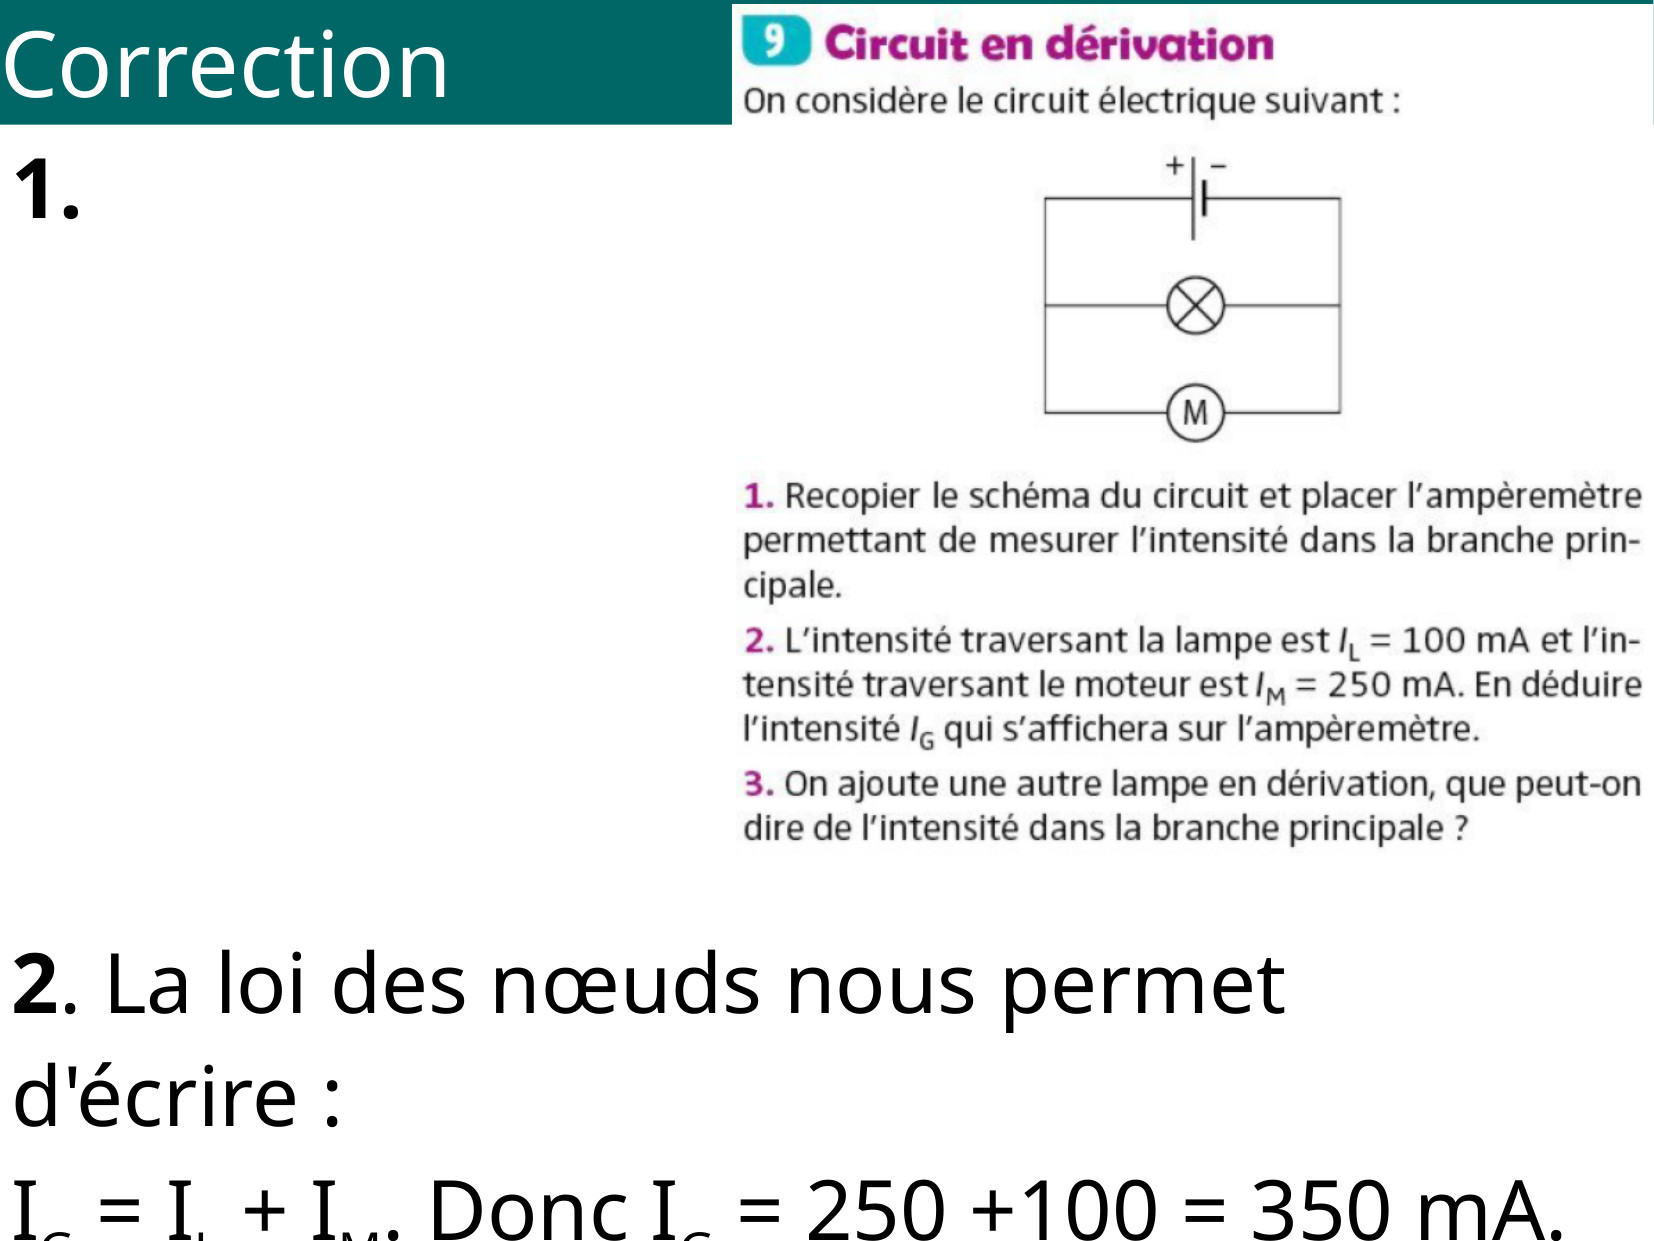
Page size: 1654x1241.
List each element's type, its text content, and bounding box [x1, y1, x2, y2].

picture [732, 4, 1654, 861]
subtitle 1. 2. La loi des nœuds nous permet d'écrire : IG = IL + IM. Donc IG = 250 +100 = 350 mA. [11, 129, 1642, 1229]
title Correction [0, 4, 732, 120]
